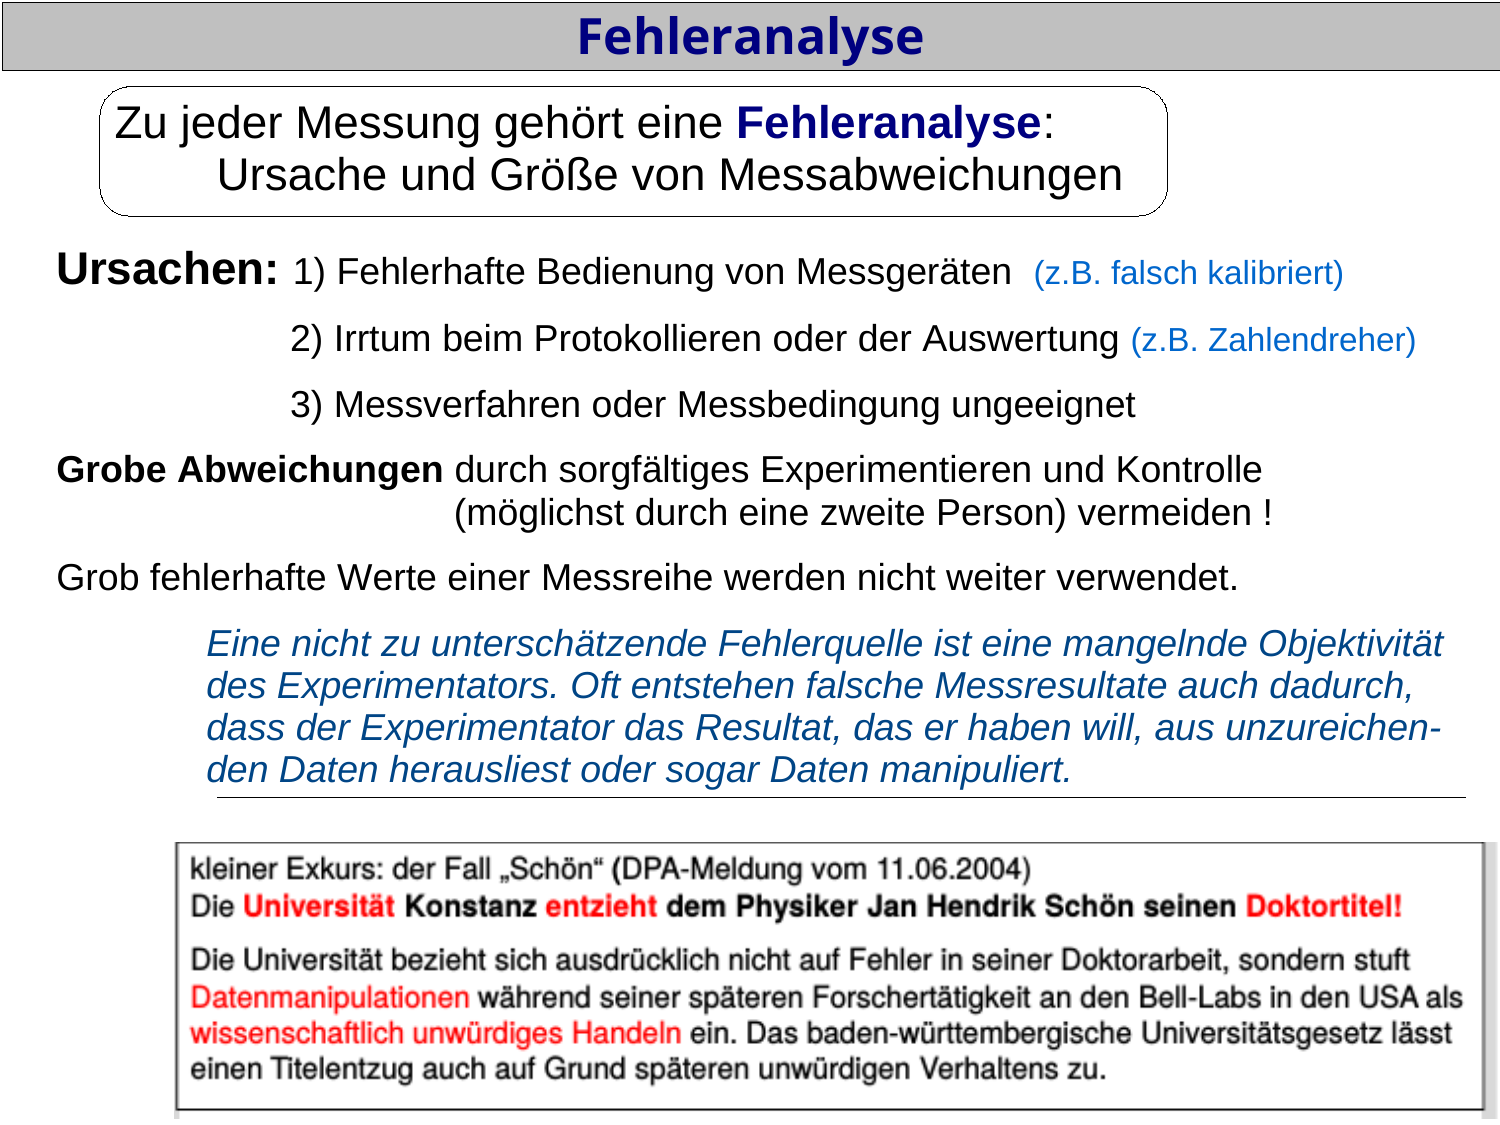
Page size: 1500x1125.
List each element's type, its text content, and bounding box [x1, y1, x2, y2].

text_box Zu jeder Messung gehört eine Fehleranalyse: Ursache und Größe von Messabweichungen [99, 90, 1500, 310]
text_box Ursachen: 1) Fehlerhafte Bedienung von Messgeräten (z.B. falsch kalibriert) 2) Irrtum beim Protokollieren oder der Auswertung (z.B. Zahlendreher) 3) Messverfahren oder Messbedingung ungeeignet Grobe Abweichungen durch sorgfältiges Experimentieren und Kontrolle (möglichst durch eine zweite Person) vermeiden ! Grob fehlerhafte Werte einer Messreihe werden nicht weiter verwendet. Eine nicht zu unterschätzende Fehlerquelle ist eine mangelnde Objektivität des Experimentators. Oft entstehen falsche Messresultate auch dadurch, dass der Experimentator das Resultat, das er haben will, aus unzureichen- den Daten herausliest oder sogar Daten manipuliert. [41, 235, 1467, 798]
picture [174, 842, 1500, 1119]
title Fehleranalyse [110, 0, 1392, 77]
